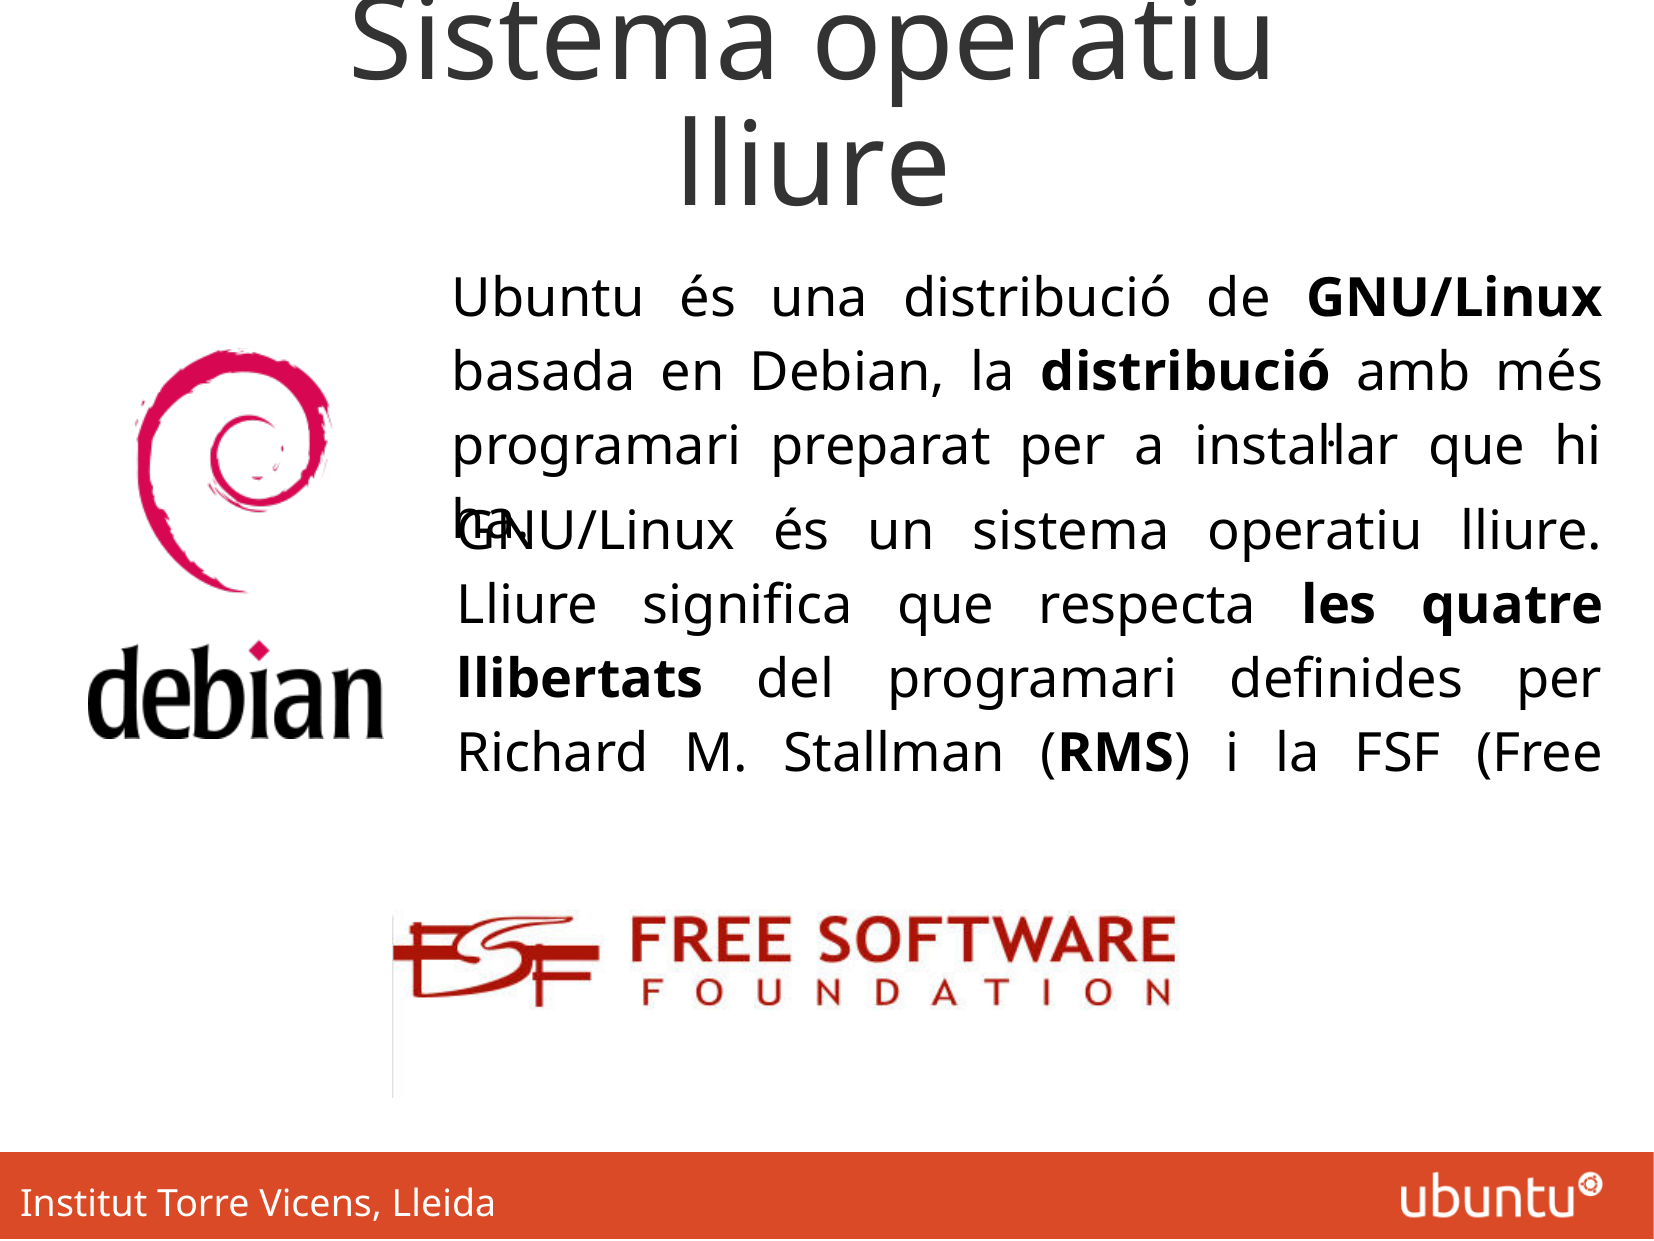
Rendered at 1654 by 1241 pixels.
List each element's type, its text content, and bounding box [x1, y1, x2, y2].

picture [0, 1152, 1654, 1239]
text_box Institut Torre Vicens, Lleida 17/05/2014 [5, 1169, 733, 1227]
text_box GNU/Linux és un sistema operatiu lliure. Lliure significa que respecta les quatre llibertats del programari definides per Richard M. Stallman (RMS) i la FSF (Free Software Fundation). [442, 484, 1619, 806]
picture [392, 797, 1211, 1098]
title Sistema operatiu lliure [45, 32, 1434, 176]
picture [88, 348, 384, 739]
text_box Ubuntu és una distribució de GNU/Linux basada en Debian, la distribució amb més programari preparat per a instal·lar que hi ha. [437, 251, 1619, 511]
